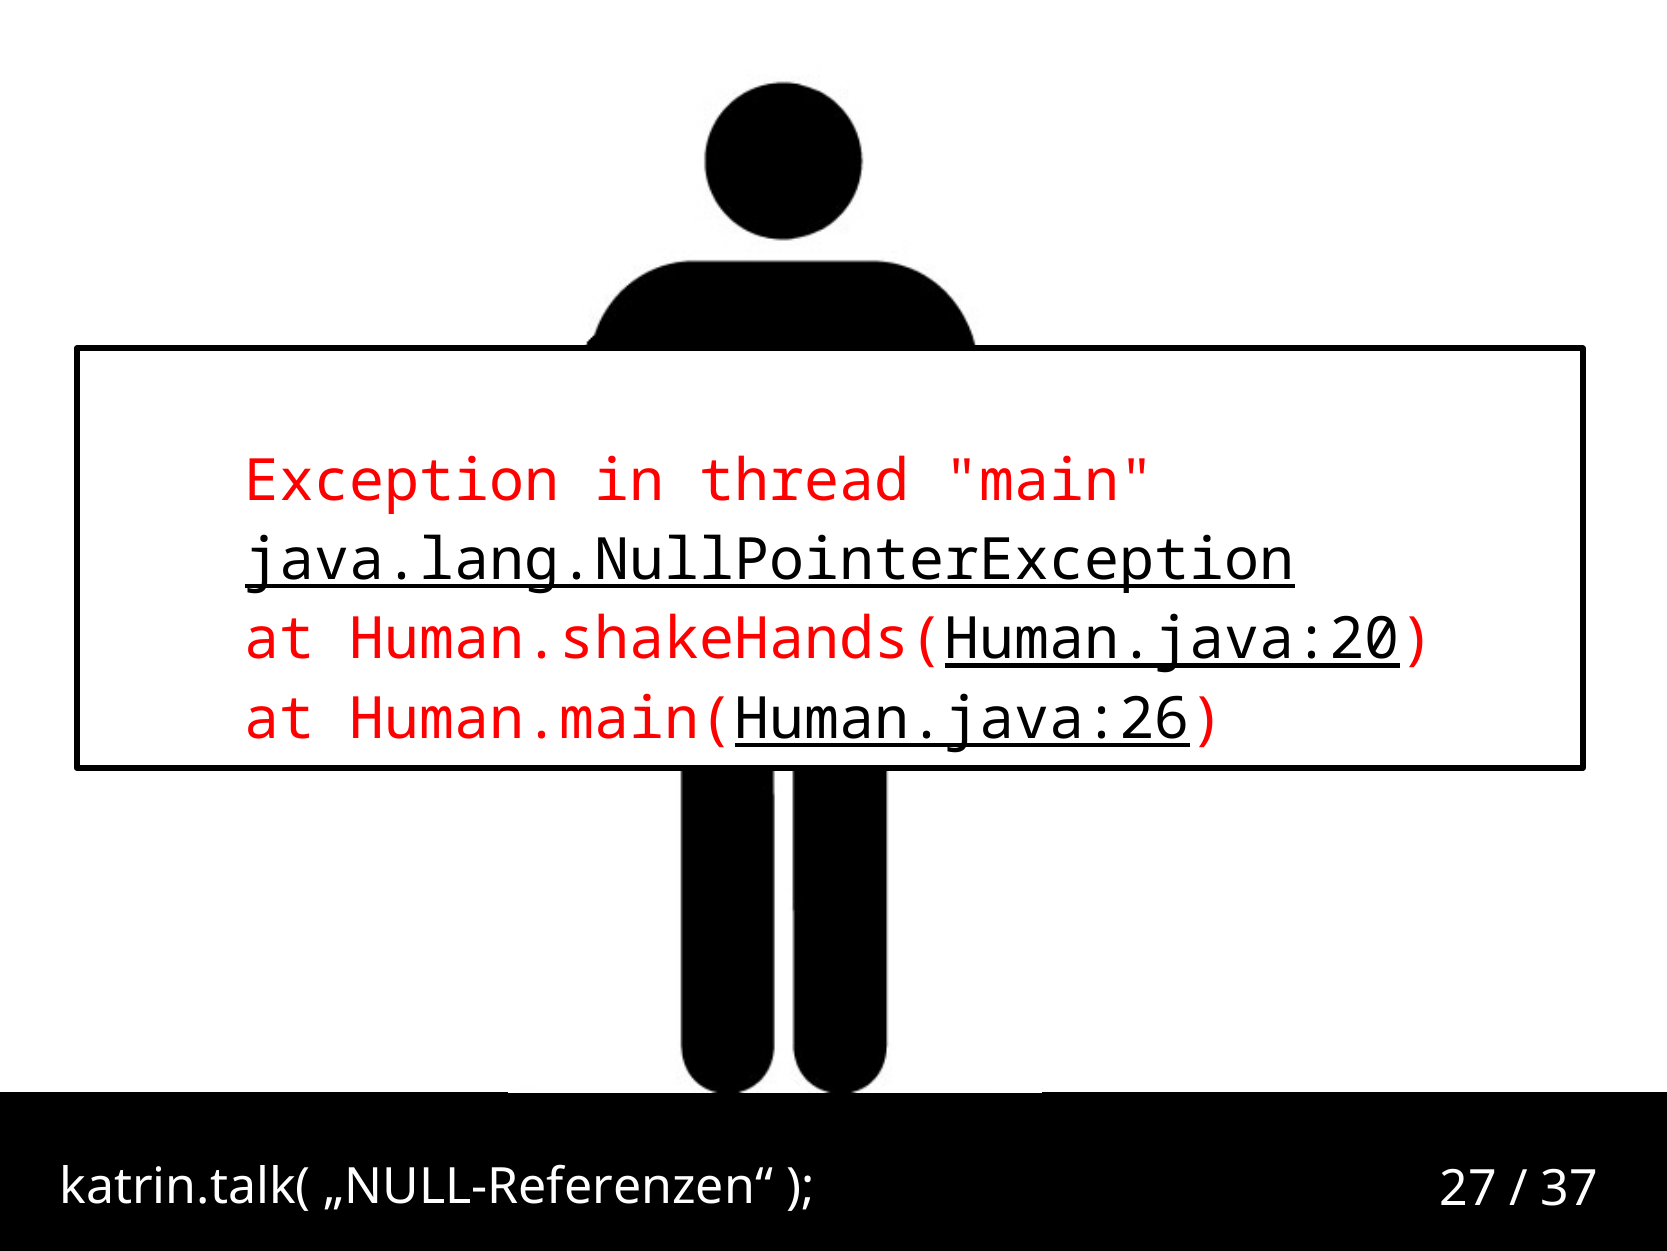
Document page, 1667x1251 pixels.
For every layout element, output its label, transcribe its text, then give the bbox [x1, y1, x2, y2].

text_box katrin.talk( „NULL-Referenzen“ ); [44, 1142, 1550, 1226]
text_box Exception in thread "main" java.lang.NullPointerException at Human.shakeHands(Human.java:20) at Human.main(Human.java:26) [76, 348, 1583, 768]
picture [508, 771, 1042, 1093]
picture [508, 48, 1042, 345]
